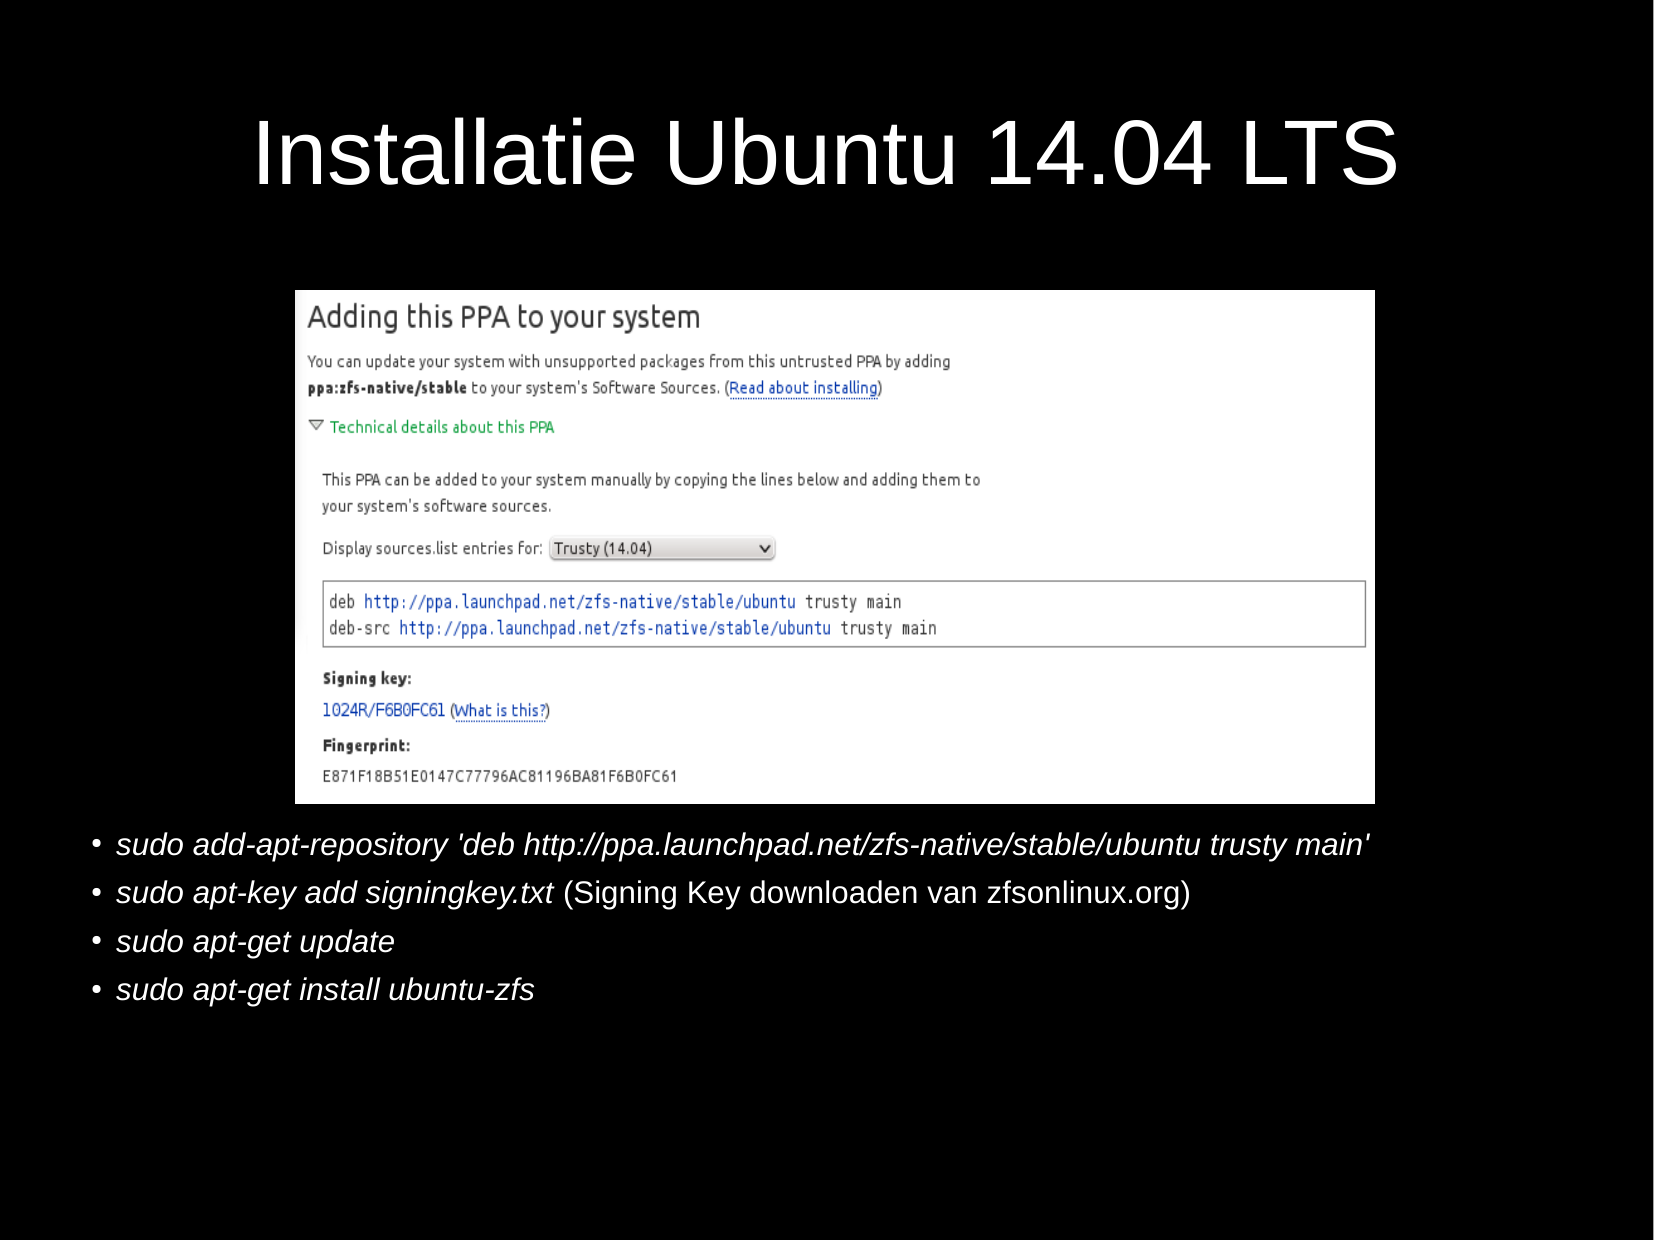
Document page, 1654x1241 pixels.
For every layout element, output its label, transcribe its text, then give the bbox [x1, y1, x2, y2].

picture [295, 290, 1375, 804]
list sudo add-apt-repository 'deb http://ppa.launchpad.net/zfs-native/stable/ubuntu trusty main' sudo apt-key add signingkey.txt (Signing Key downloaden van zfsonlinux.org) sudo apt-get update sudo apt-get install ubuntu-zfs [82, 826, 1571, 1009]
title Installatie Ubuntu 14.04 LTS [82, 49, 1571, 257]
